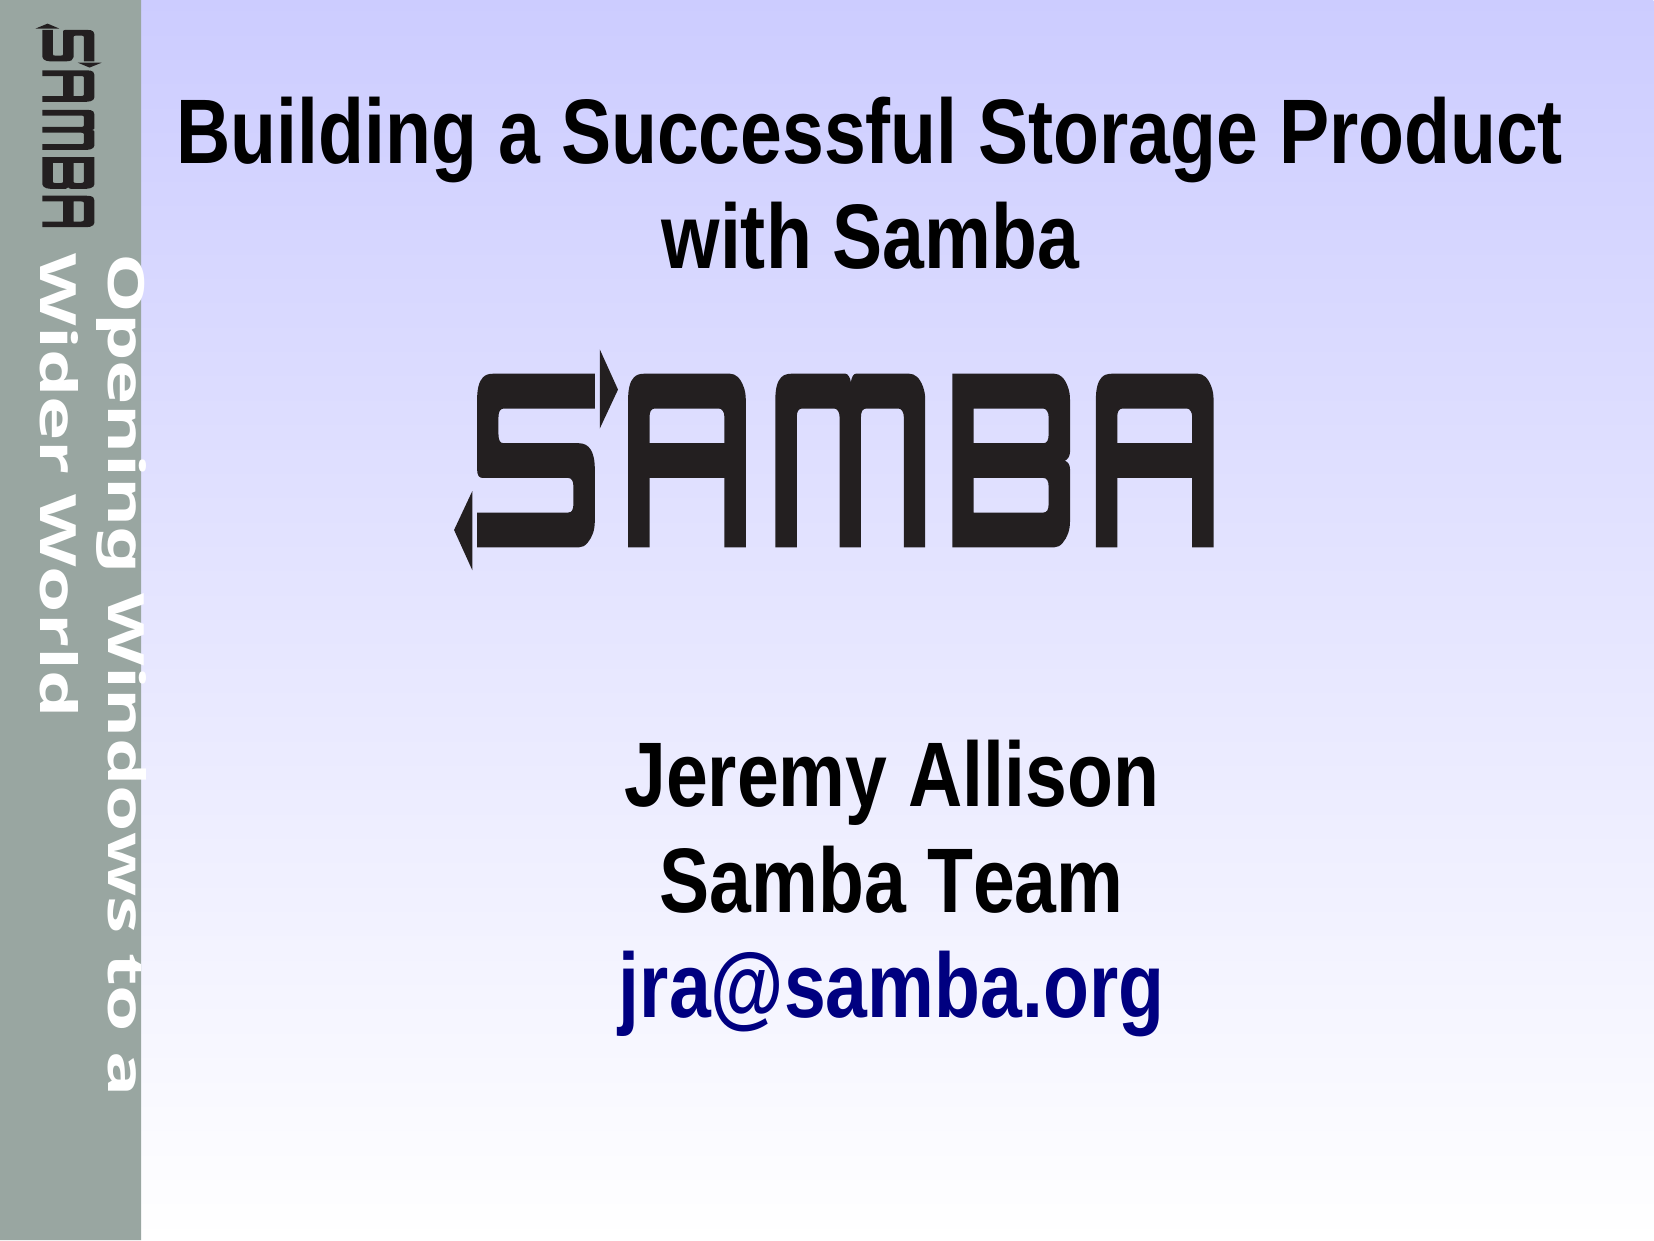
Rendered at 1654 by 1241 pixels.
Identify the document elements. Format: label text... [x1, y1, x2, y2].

picture [454, 349, 1214, 571]
title Jeremy Allison Samba Team jra@samba.org [185, 724, 1598, 1140]
title Building a Successful Storage Product with Samba [164, 79, 1577, 287]
